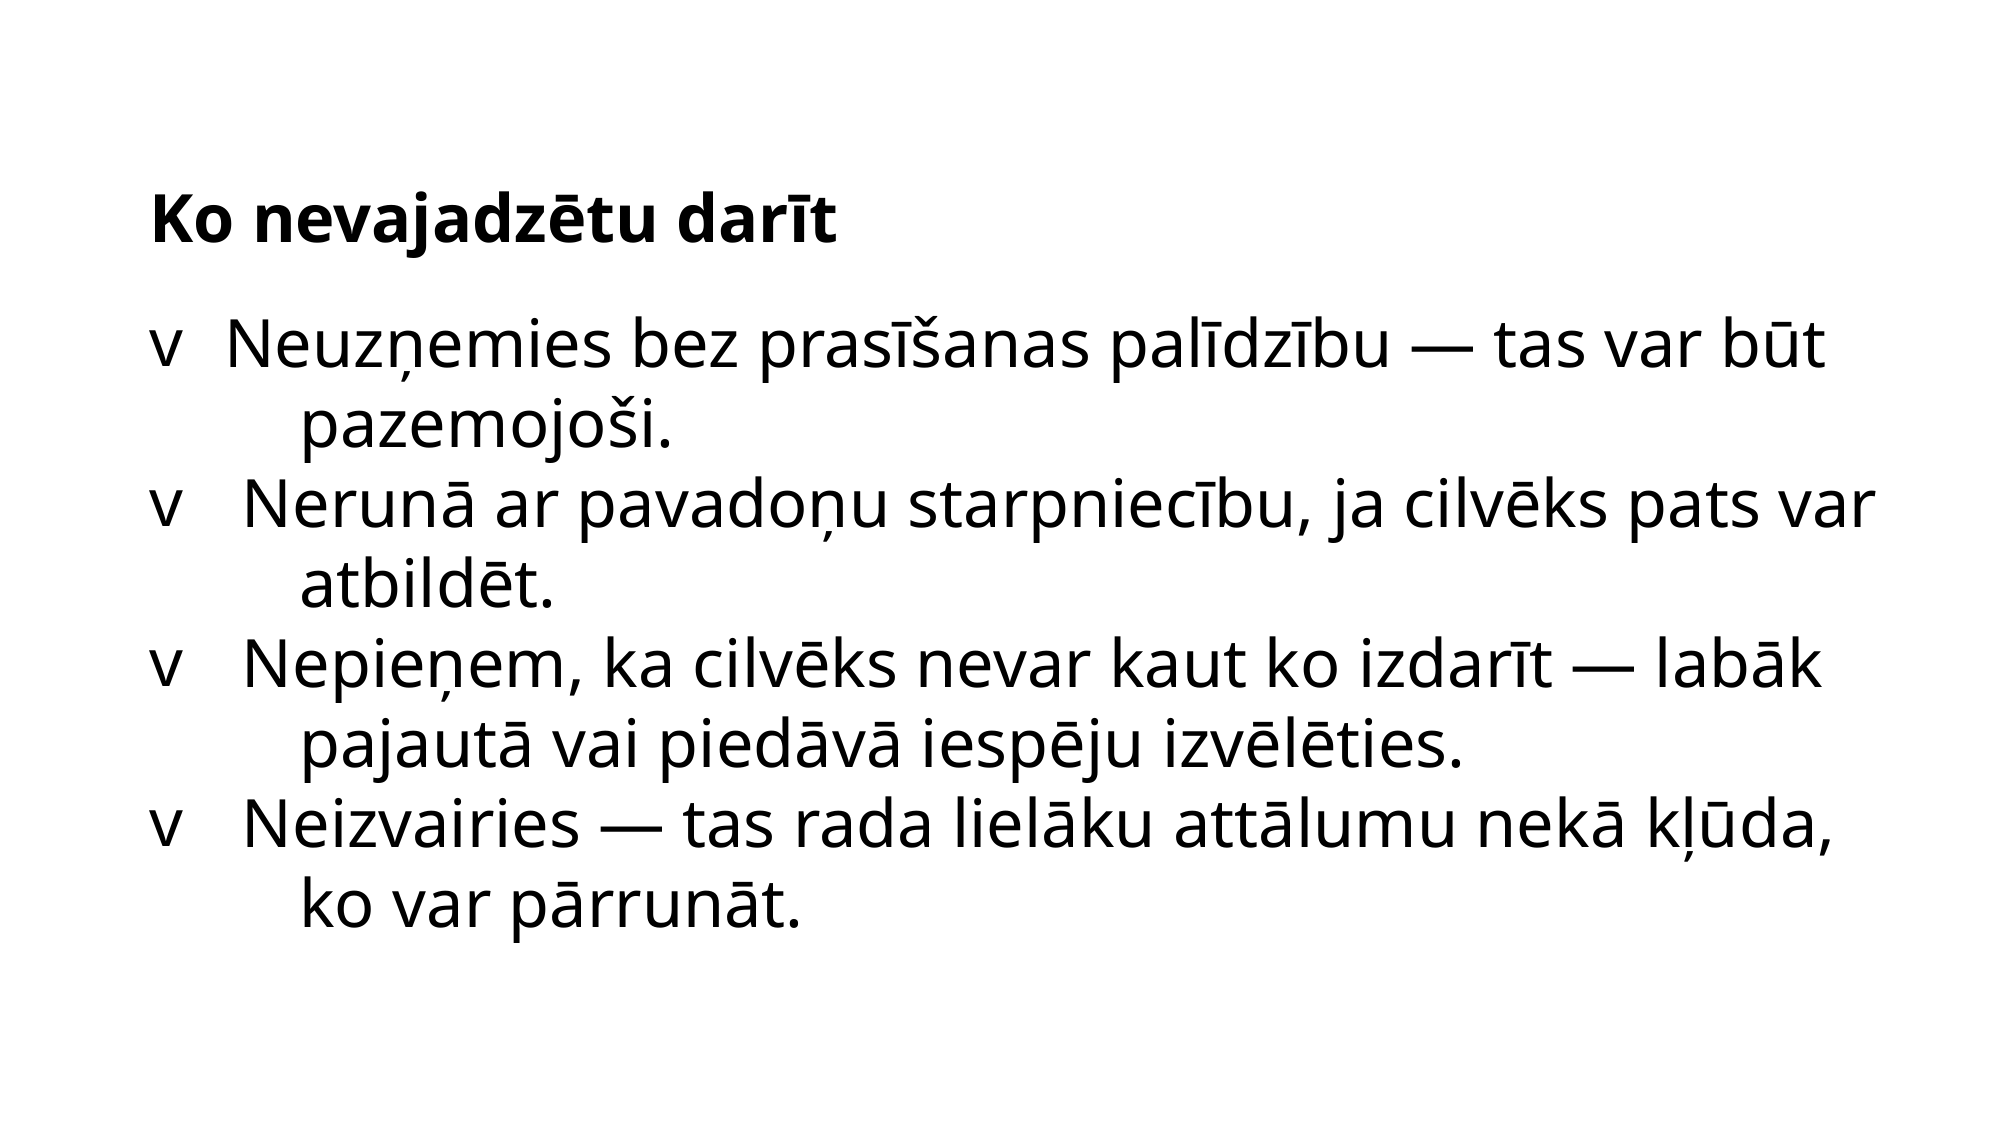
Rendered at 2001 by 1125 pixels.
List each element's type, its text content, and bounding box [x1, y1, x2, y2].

text_box Ko nevajadzētu darīt Neuzņemies bez prasīšanas palīdzību — tas var būt pazemojoši. Nerunā ar pavadoņu starpniecību, ja cilvēks pats var atbildēt. Nepieņem, ka cilvēks nevar kaut ko izdarīt — labāk pajautā vai piedāvā iespēju izvēlēties. Neizvairies — tas rada lielāku attālumu nekā kļūda, ko var pārrunāt. [134, 168, 1916, 957]
